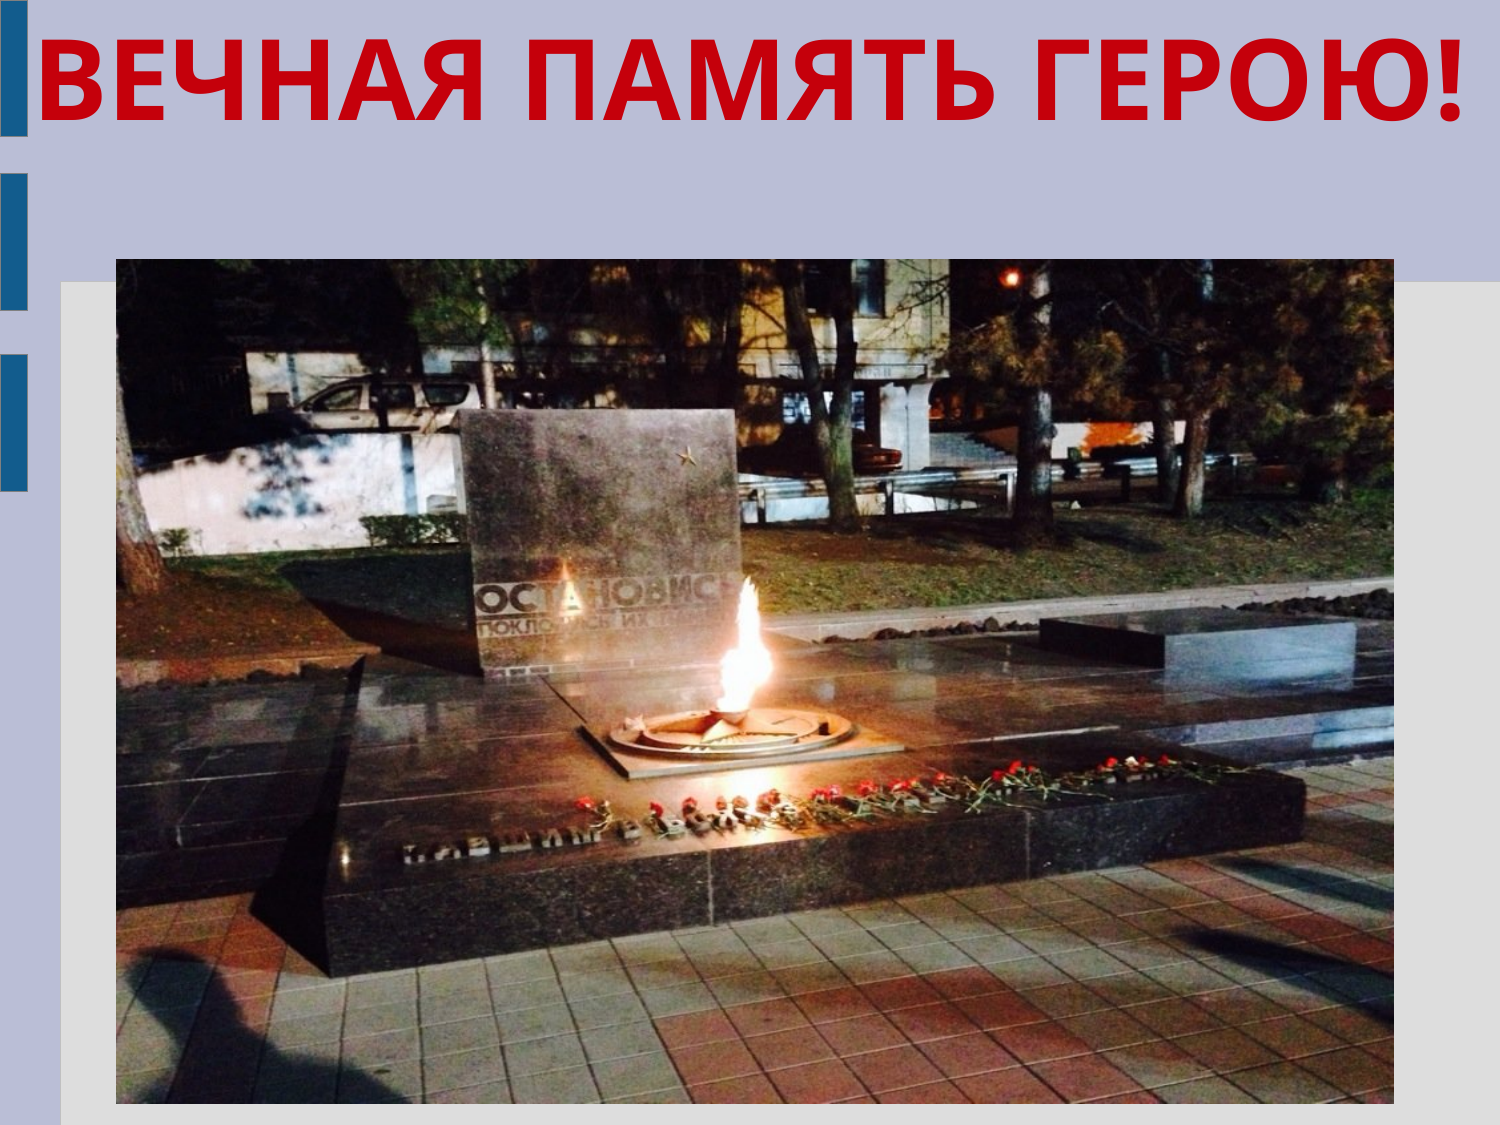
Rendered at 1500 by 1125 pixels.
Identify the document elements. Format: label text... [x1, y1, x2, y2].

text_box ВЕЧНАЯ ПАМЯТЬ ГЕРОЮ! [0, 0, 1500, 150]
picture [116, 259, 1394, 1104]
